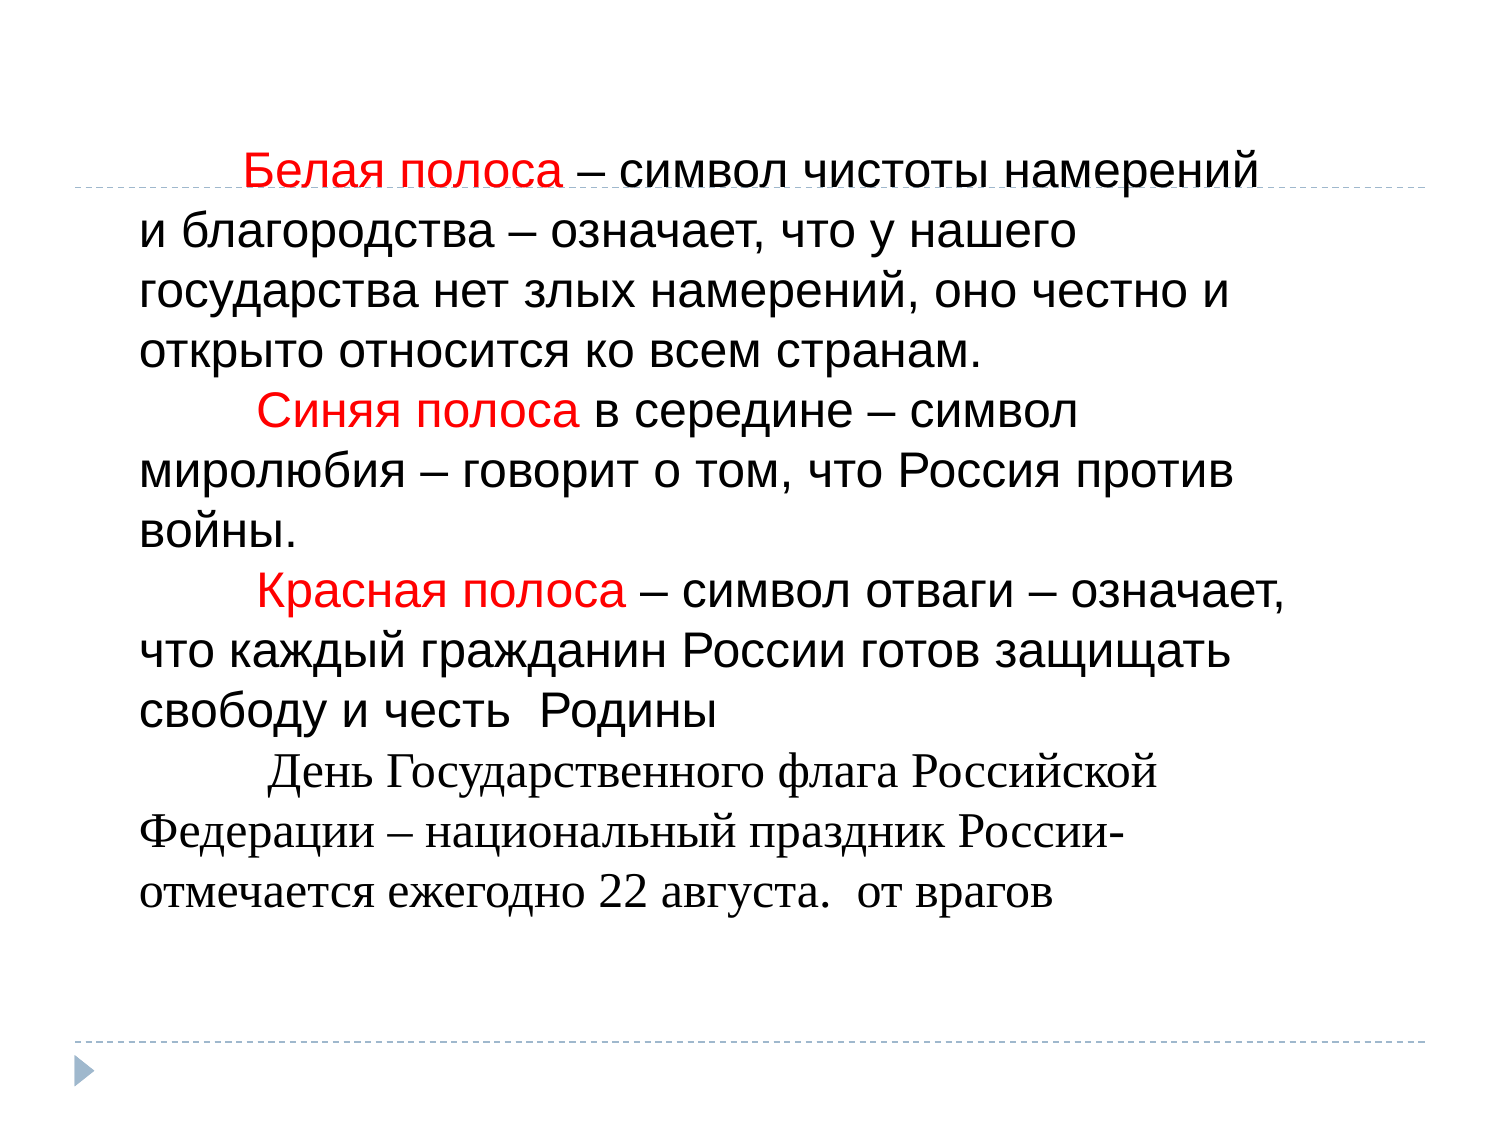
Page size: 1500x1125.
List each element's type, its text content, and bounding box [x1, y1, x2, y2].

text_box Белая полоса – символ чистоты намерений и благородства – означает, что у нашего государства нет злых намерений, оно честно и открыто относится ко всем странам. Синяя полоса в середине – символ миролюбия – говорит о том, что Россия против войны. Красная полоса – символ отваги – означает, что каждый гражданин России готов защищать свободу и честь Родины День Государственного флага Российской Федерации – национальный праздник России- отмечается ежегодно 22 августа. от врагов [123, 129, 1306, 926]
